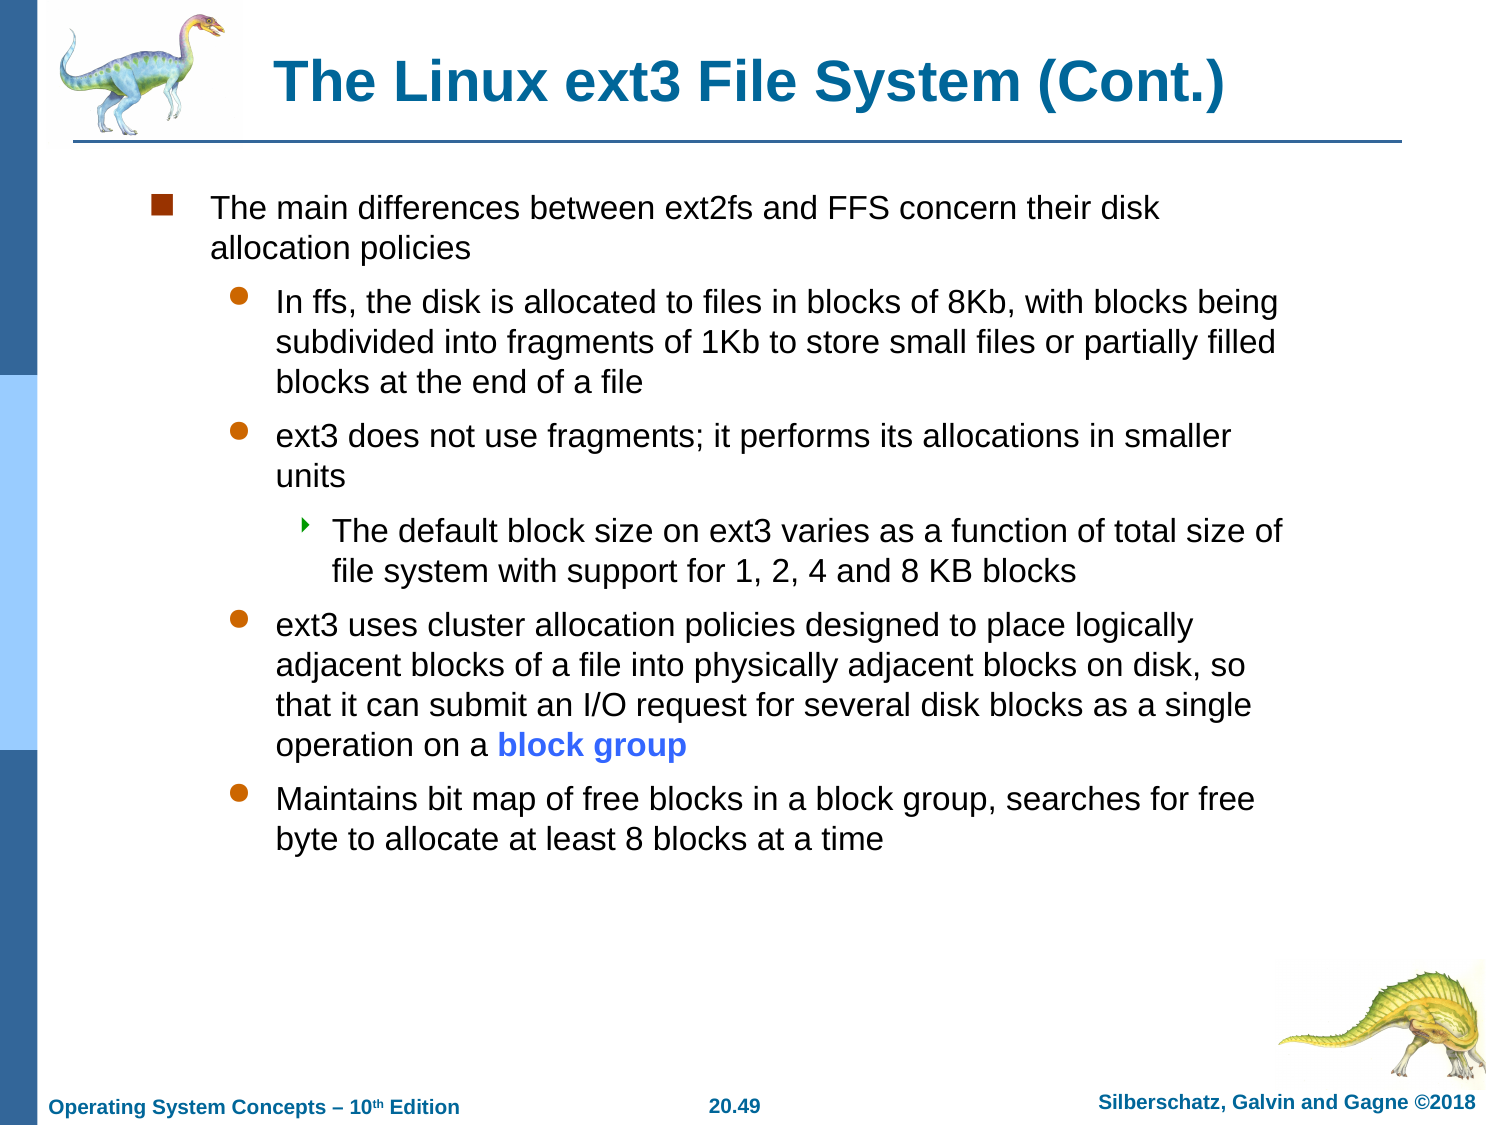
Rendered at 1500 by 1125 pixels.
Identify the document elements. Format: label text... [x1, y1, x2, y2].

picture [1275, 959, 1486, 1090]
picture [1415, 1094, 1423, 1099]
title The Linux ext3 File System (Cont.) [75, 26, 1426, 122]
picture [46, 0, 243, 149]
list The main differences between ext2fs and FFS concern their disk allocation policies In ffs, the disk is allocated to files in blocks of 8Kb, with blocks being subdivided into fragments of 1Kb to store small files or partially filled blocks at the end of a file ext3 does not use fragments; it performs its allocations in smaller units The default block size on ext3 varies as a function of total size of file system with support for 1, 2, 4 and 8 KB blocks ext3 uses cluster allocation policies designed to place logically adjacent blocks of a file into physically adjacent blocks on disk, so that it can submit an I/O request for several disk blocks as a single operation on a block group Maintains bit map of free blocks in a block group, searches for free byte to allocate at least 8 blocks at a time [138, 178, 1322, 1046]
